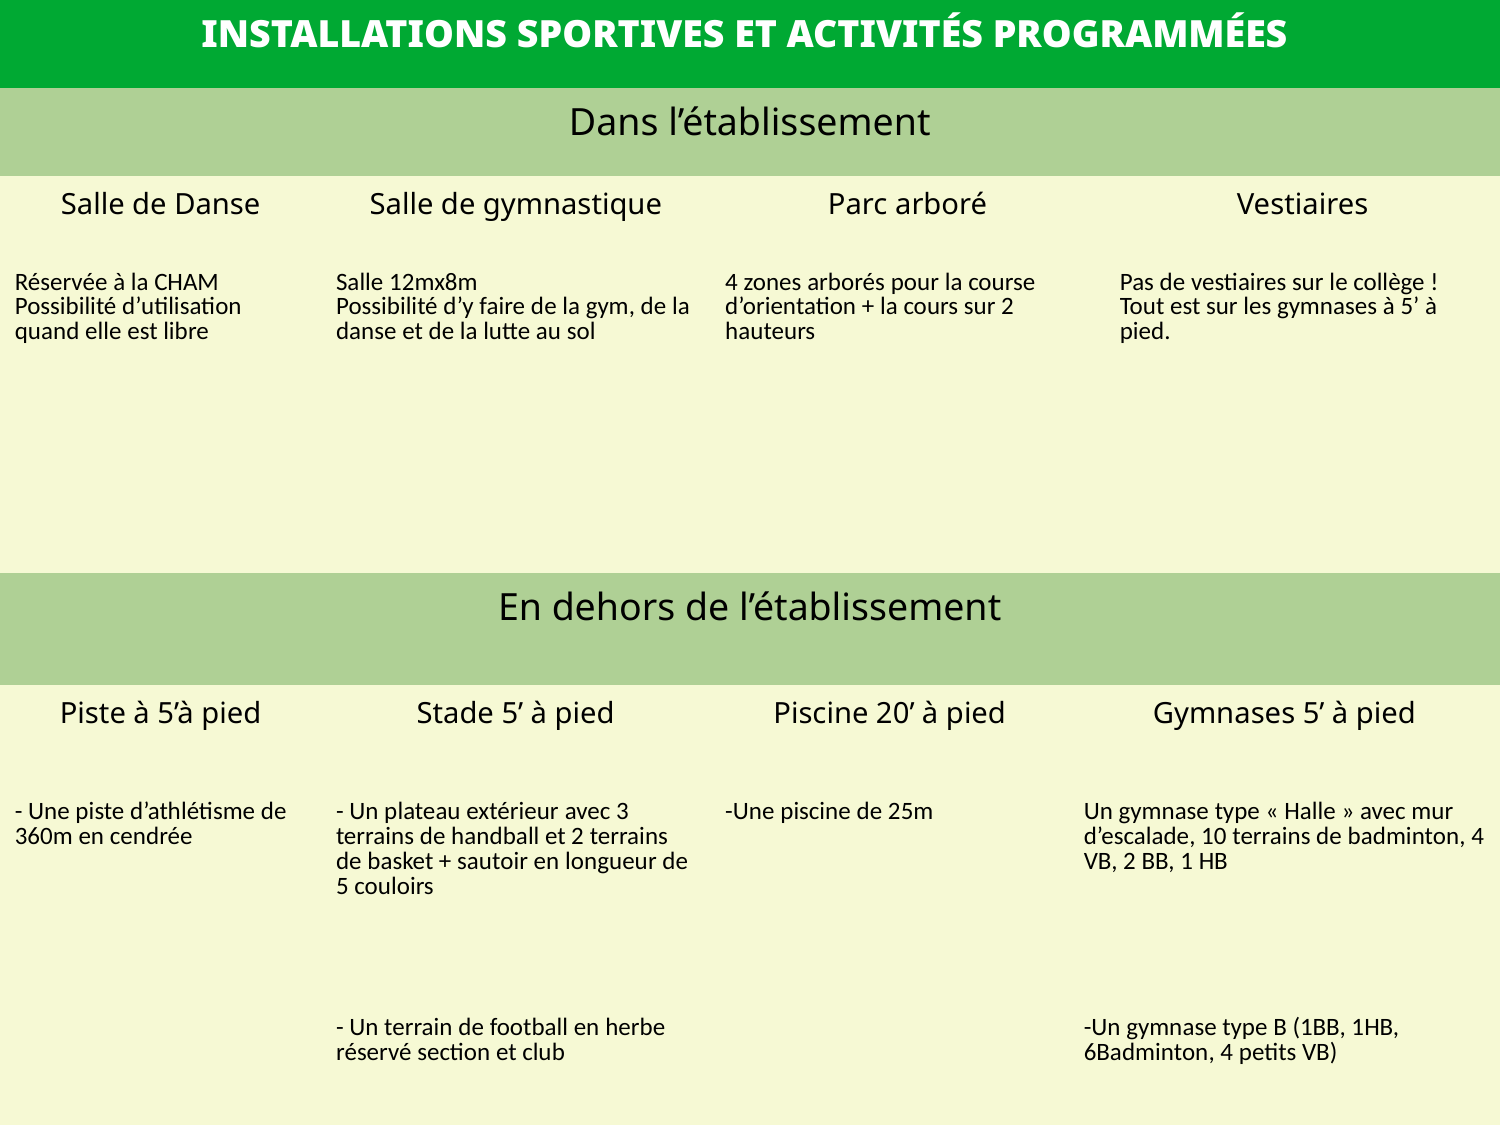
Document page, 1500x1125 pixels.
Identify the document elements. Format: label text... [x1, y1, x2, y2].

table_cell - Un plateau extérieur avec 3 terrains de handball et 2 terrains de basket + sautoir en longueur de 5 couloirs [321, 793, 710, 1010]
table_cell Stade 5’ à pied [321, 685, 710, 793]
table_cell - Un terrain de football en herbe réservé section et club [321, 1010, 710, 1125]
table_cell Un gymnase type « Halle » avec mur d’escalade, 10 terrains de badminton, 4 VB, 2 BB, 1 HB [1069, 793, 1500, 1010]
table_cell [710, 1010, 1069, 1125]
table_cell [710, 485, 1105, 573]
table_cell Pas de vestiaires sur le collège ! Tout est sur les gymnases à 5’ à pied. [1105, 264, 1500, 485]
table_cell Parc arboré [710, 176, 1105, 264]
table_cell -Un gymnase type B (1BB, 1HB, 6Badminton, 4 petits VB) [1069, 1010, 1500, 1125]
table_cell [0, 1010, 321, 1125]
table_cell [1105, 485, 1500, 573]
table_cell En dehors de l’établissement [0, 573, 1500, 685]
table_cell -Une piscine de 25m [710, 793, 1069, 1010]
table_cell Salle de gymnastique [321, 176, 710, 264]
table_cell Piscine 20’ à pied [710, 685, 1069, 793]
table_cell - Une piste d’athlétisme de 360m en cendrée [0, 793, 321, 1010]
table_cell Dans l’établissement [0, 88, 1500, 176]
table_cell Vestiaires [1105, 176, 1500, 264]
table_cell Piste à 5’à pied [0, 685, 321, 793]
table_cell [321, 485, 710, 573]
table_cell Gymnases 5’ à pied [1069, 685, 1500, 793]
table_cell Salle de Danse [0, 176, 321, 264]
table_cell [0, 485, 321, 573]
table_cell 4 zones arborés pour la course d’orientation + la cours sur 2 hauteurs [710, 264, 1105, 485]
table_cell Salle 12mx8m Possibilité d’y faire de la gym, de la danse et de la lutte au sol [321, 264, 710, 485]
table_header INSTALLATIONS SPORTIVES ET ACTIVITÉS PROGRAMMÉES [0, 0, 1500, 88]
table_cell Réservée à la CHAM Possibilité d’utilisation quand elle est libre [0, 264, 321, 485]
